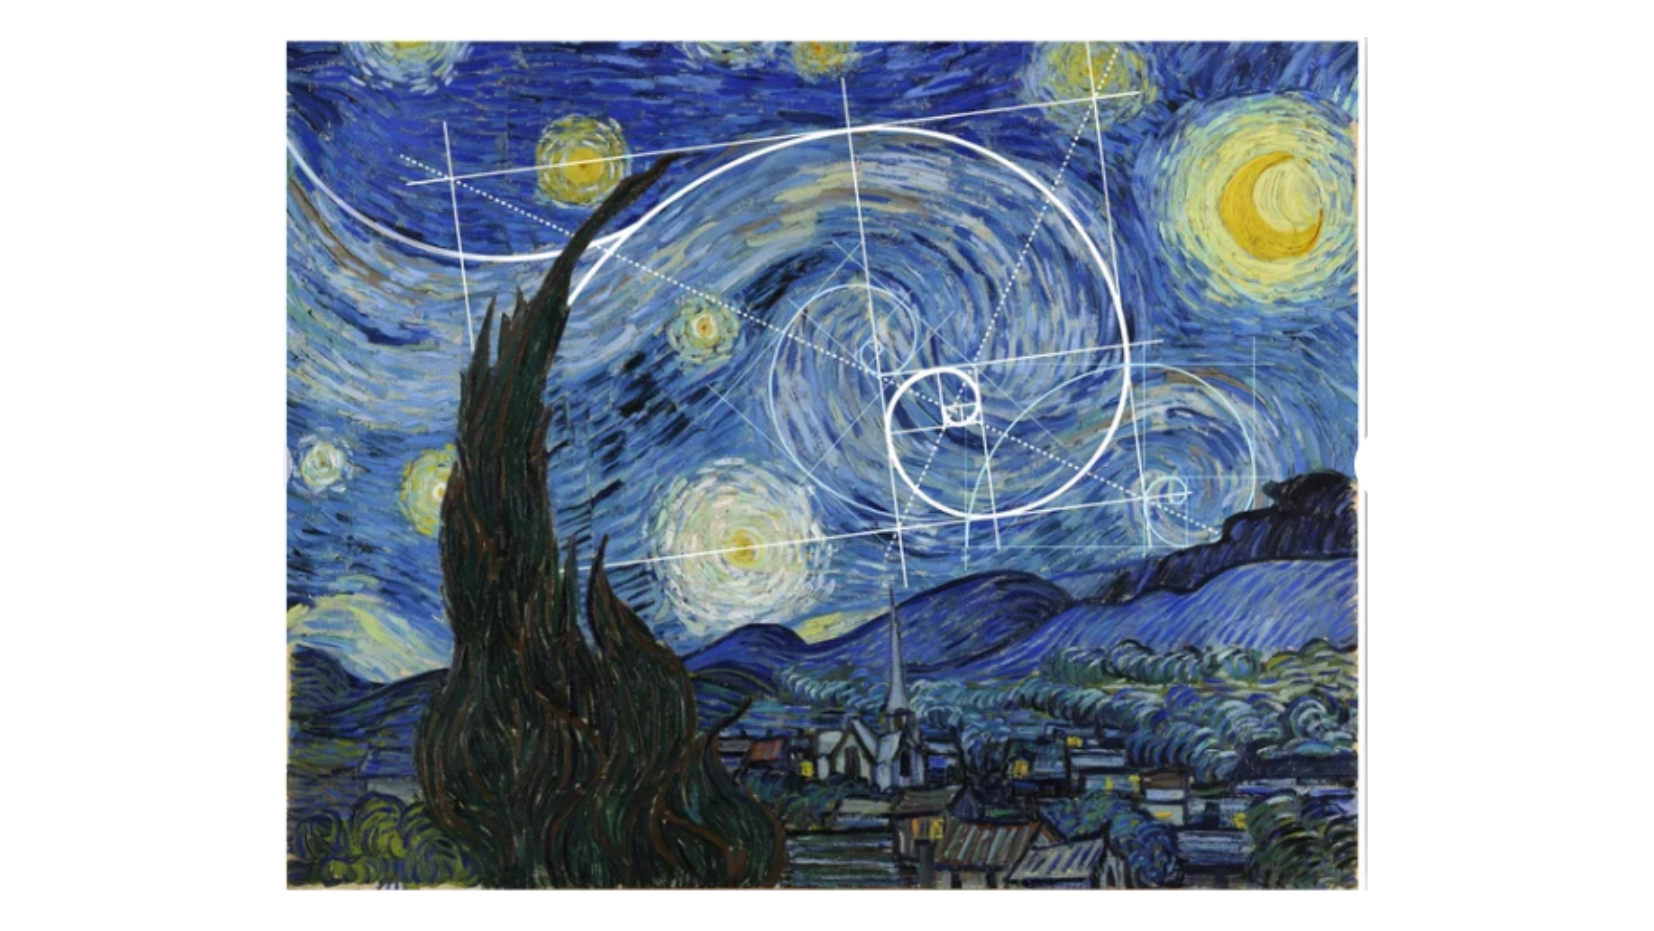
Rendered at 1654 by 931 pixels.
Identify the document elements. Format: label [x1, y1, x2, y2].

picture [283, 37, 1368, 891]
